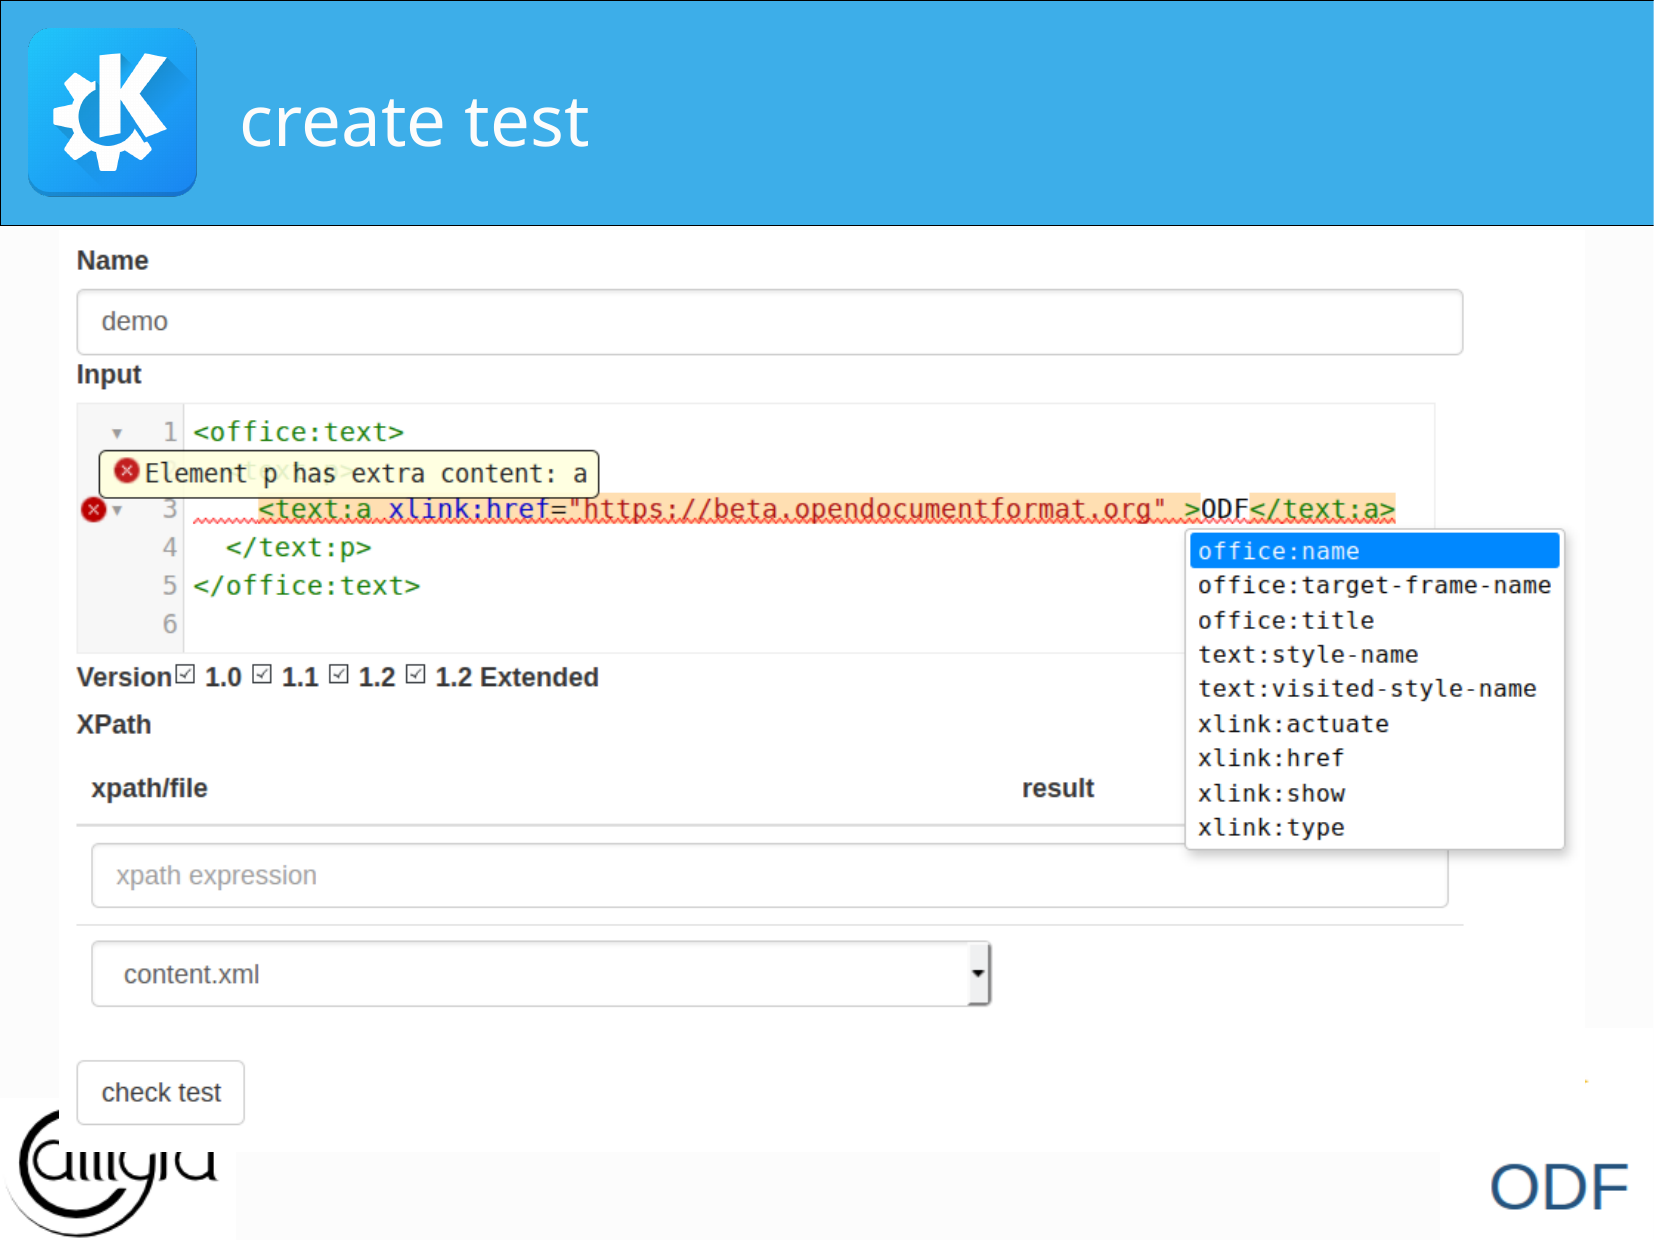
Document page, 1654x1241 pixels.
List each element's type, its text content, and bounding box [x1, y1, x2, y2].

picture [0, 230, 1654, 1241]
title create test [225, 14, 1575, 222]
picture [11, 11, 213, 213]
